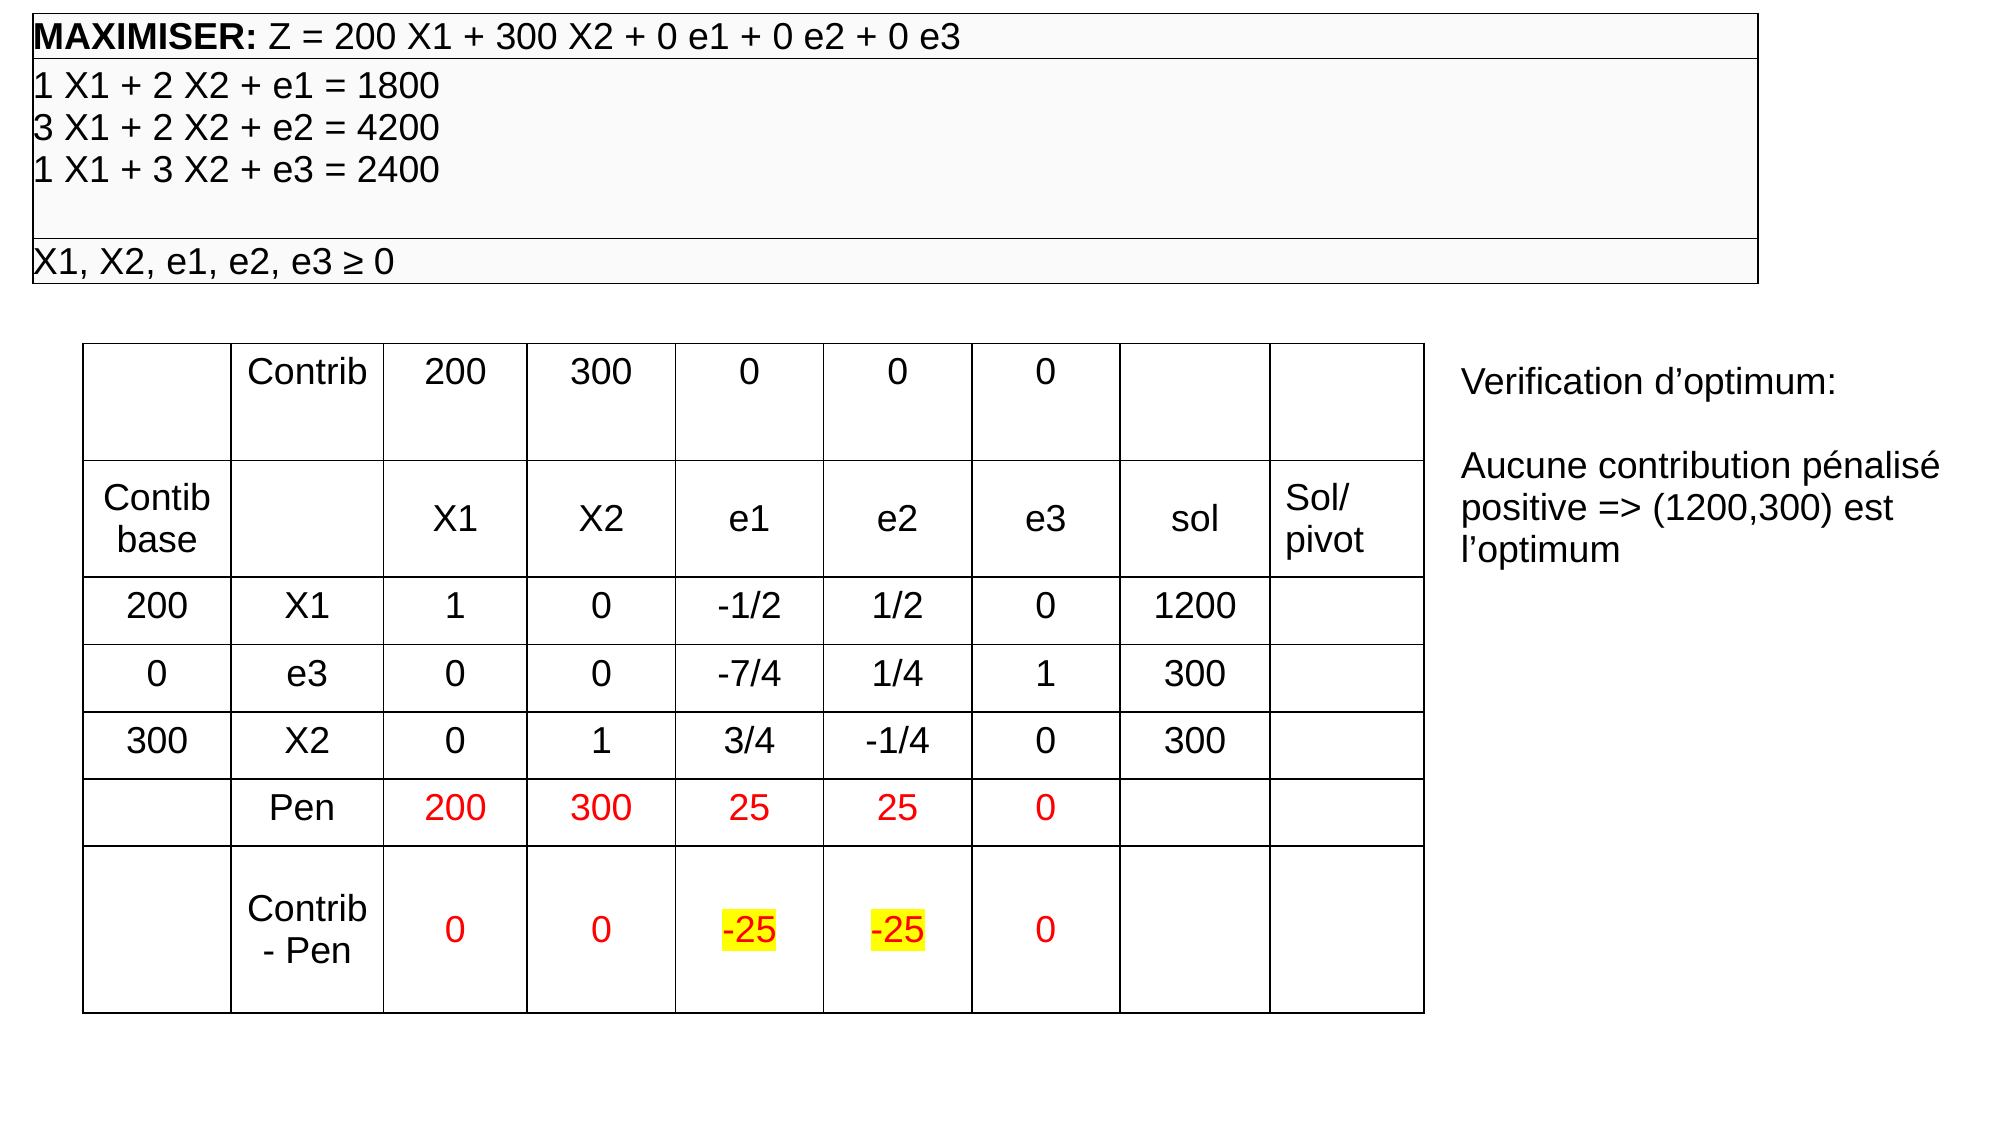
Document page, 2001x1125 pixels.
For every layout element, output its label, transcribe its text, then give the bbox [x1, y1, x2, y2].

table_cell 0 [973, 847, 1119, 1012]
table_cell X1, X2, e1, e2, e3 ≥ 0 [34, 239, 1757, 283]
table_header 0 [676, 344, 823, 460]
table_cell 300 [1121, 713, 1269, 778]
table_cell 0 [528, 847, 675, 1012]
table_cell Contrib - Pen [232, 847, 383, 1012]
table_cell X2 [528, 461, 675, 576]
table_cell 300 [1121, 645, 1269, 711]
table_cell -25 [824, 847, 971, 1012]
table_cell 25 [676, 780, 823, 845]
table_cell 1/4 [824, 645, 971, 711]
table_cell e1 [676, 461, 823, 576]
table_cell [1271, 713, 1423, 778]
table_cell -7/4 [676, 645, 823, 711]
table_cell 300 [528, 780, 675, 845]
table_cell [1271, 645, 1423, 711]
table_header 0 [973, 344, 1119, 460]
table_cell 1 [384, 578, 526, 644]
text_box Verification d’optimum: Aucune contribution pénalisé positive => (1200,300) est l’optimum [1446, 352, 1988, 901]
table_cell [1271, 847, 1423, 1012]
table_cell 1 [973, 645, 1119, 711]
table_cell 200 [84, 578, 230, 644]
table_cell 1 X1 + 2 X2 + e1 = 1800 3 X1 + 2 X2 + e2 = 4200 1 X1 + 3 X2 + e3 = 2400 [34, 59, 1757, 238]
table_cell X2 [232, 713, 383, 778]
table_cell [1271, 578, 1423, 644]
table_cell 0 [384, 645, 526, 711]
table_header [1271, 344, 1423, 460]
table_cell 0 [973, 578, 1119, 644]
table_cell [1121, 847, 1269, 1012]
table_cell 1200 [1121, 578, 1269, 644]
table_cell 0 [528, 578, 675, 644]
table_cell 3/4 [676, 713, 823, 778]
table_cell e3 [973, 461, 1119, 576]
table_cell 0 [973, 780, 1119, 845]
table_cell Pen [232, 780, 383, 845]
table_header [84, 344, 230, 460]
table_header 300 [528, 344, 675, 460]
table_cell -1/4 [824, 713, 971, 778]
table_header MAXIMISER: Z = 200 X1 + 300 X2 + 0 e1 + 0 e2 + 0 e3 [34, 14, 1757, 58]
table_cell X1 [384, 461, 526, 576]
table_cell [84, 780, 230, 845]
table_cell e3 [232, 645, 383, 711]
table_cell sol [1121, 461, 1269, 576]
table_cell 0 [84, 645, 230, 711]
table_cell 1/2 [824, 578, 971, 644]
table_cell -25 [676, 847, 823, 1012]
table_cell [84, 847, 230, 1012]
table_cell [1121, 780, 1269, 845]
table_cell 200 [384, 780, 526, 845]
table_cell Sol/pivot [1271, 461, 1423, 576]
table_cell -1/2 [676, 578, 823, 644]
table_cell 0 [384, 847, 526, 1012]
table_cell 1 [528, 713, 675, 778]
table_header Contrib [232, 344, 383, 460]
table_cell e2 [824, 461, 971, 576]
table_cell 0 [384, 713, 526, 778]
table_cell X1 [232, 578, 383, 644]
table_header [1121, 344, 1269, 460]
table_cell 0 [973, 713, 1119, 778]
table_cell 25 [824, 780, 971, 845]
table_header 200 [384, 344, 526, 460]
table_cell [1271, 780, 1423, 845]
table_header 0 [824, 344, 971, 460]
table_cell Contib base [84, 461, 230, 576]
table_cell 300 [84, 713, 230, 778]
table_cell [232, 461, 383, 576]
table_cell 0 [528, 645, 675, 711]
